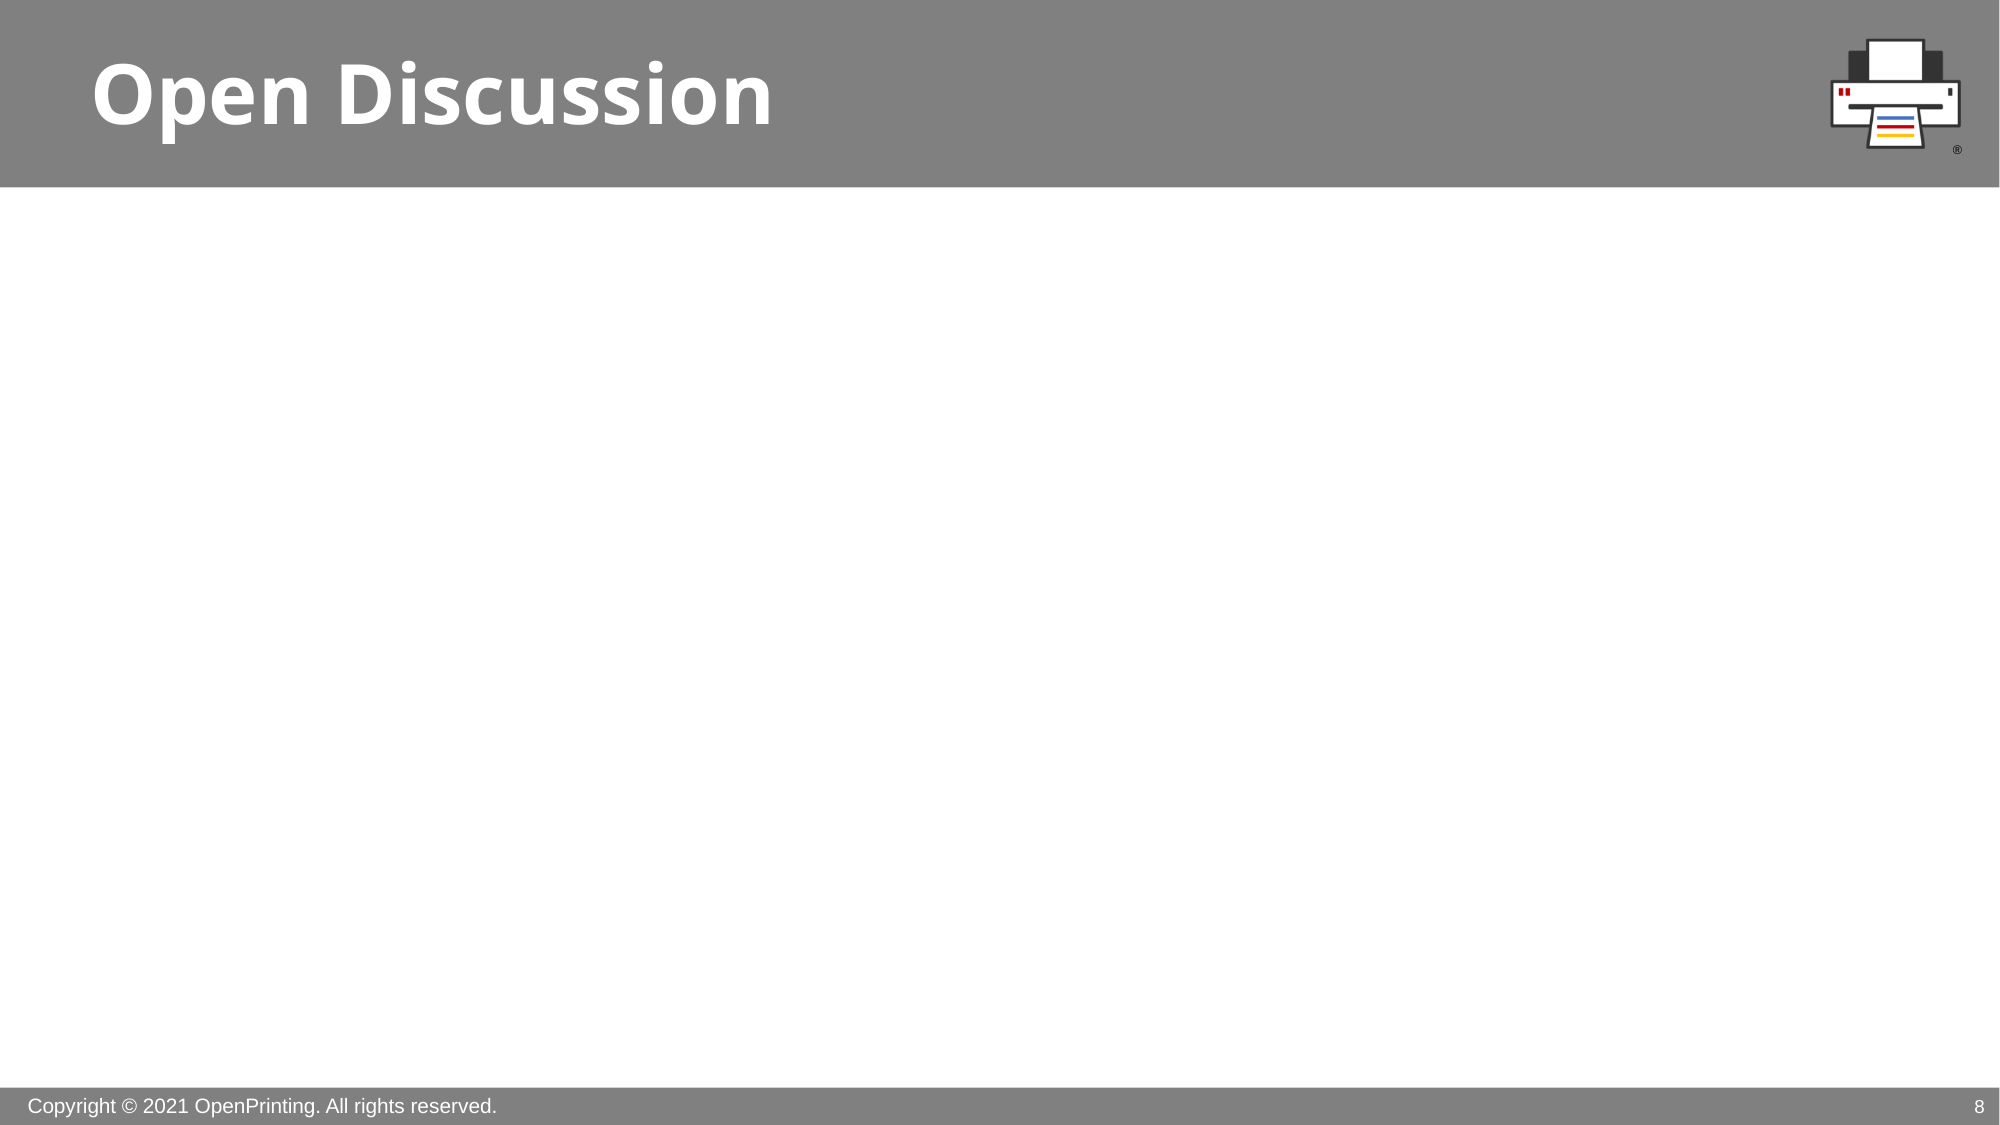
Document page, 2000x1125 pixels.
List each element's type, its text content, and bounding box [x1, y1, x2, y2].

title Open Discussion [75, 7, 1317, 175]
picture [1825, 33, 1966, 154]
